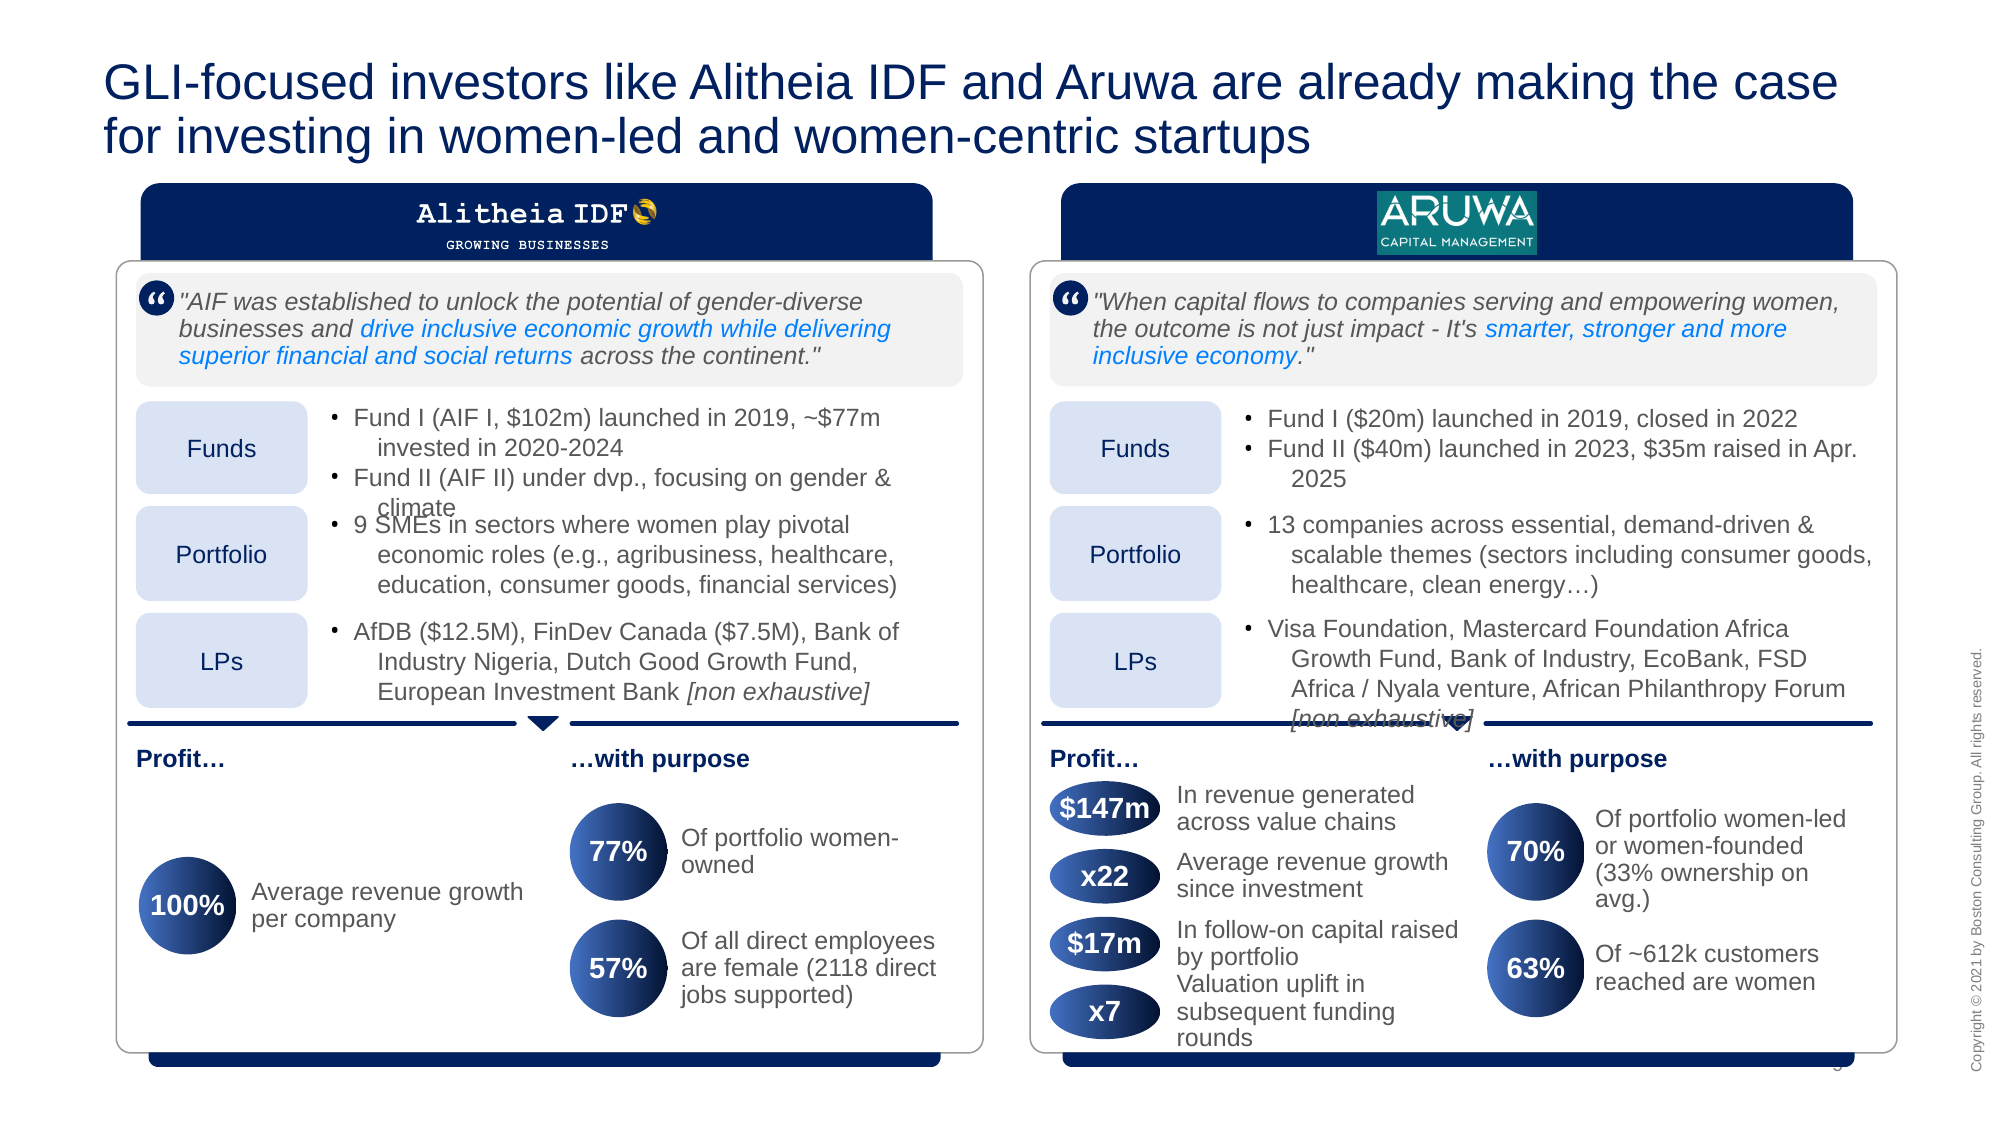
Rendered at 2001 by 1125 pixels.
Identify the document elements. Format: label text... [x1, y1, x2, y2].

text_box Funds [135, 401, 308, 495]
picture [416, 192, 658, 254]
text_box Of all direct employees are female (2118 direct jobs supported) [681, 922, 959, 1015]
text_box Average revenue growth since investment [1176, 849, 1479, 904]
text_box …with purpose [569, 736, 957, 784]
text_box x22 [1049, 848, 1161, 904]
text_box Valuation uplift in subsequent funding rounds [1176, 984, 1479, 1040]
text_box $17m [1049, 916, 1161, 972]
text_box 13 companies across essential, demand-driven & scalable themes (sectors including consumer goods, healthcare, clean energy…) [1232, 505, 1878, 601]
text_box Of portfolio women-led or women-founded (33% ownership on avg.) [1594, 805, 1869, 899]
text_box Of ~612k customers reached are women [1594, 922, 1861, 1015]
text_box 63% [1487, 919, 1585, 1018]
text_box x7 [1049, 984, 1161, 1040]
text_box 70% [1487, 803, 1585, 901]
text_box Fund I ($20m) launched in 2019, closed in 2022 Fund II ($40m) launched in 2023, $35m raised in Apr. 2025 [1232, 401, 1878, 495]
text_box Of portfolio women-owned [681, 805, 959, 899]
text_box 57% [569, 919, 668, 1018]
text_box Funds [1049, 401, 1222, 495]
title GLI-focused investors like Alitheia IDF and Aruwa are already making the case for investing in women-led and women-centric startups [103, 55, 1897, 165]
text_box Fund I (AIF I, $102m) launched in 2019, ~$77m invested in 2020-2024 Fund II (AIF II) under dvp., focusing on gender & climate [318, 401, 972, 495]
text_box $147m [1049, 784, 1161, 836]
text_box Visa Foundation, Mastercard Foundation Africa Growth Fund, Bank of Industry, EcoBank, FSD Africa / Nyala venture, African Philanthropy Forum [non exhaustive] [1232, 612, 1878, 708]
text_box Profit… [135, 736, 523, 784]
text_box 77% [569, 803, 668, 901]
text_box AfDB ($12.5M), FinDev Canada ($7.5M), Bank of Industry Nigeria, Dutch Good Growth Fund, European Investment Bank [non exhaustive] [318, 612, 964, 708]
text_box Portfolio [135, 505, 308, 601]
text_box 100% [138, 856, 237, 955]
picture [1377, 191, 1538, 255]
text_box "AIF was established to unlock the potential of gender-diverse businesses and drive inclusive economic growth while delivering superior financial and social returns across the continent." [135, 272, 964, 387]
text_box In revenue generated across value chains [1176, 781, 1479, 836]
text_box 9 SMEs in sectors where women play pivotal economic roles (e.g., agribusiness, healthcare, education, consumer goods, financial services) [318, 505, 964, 601]
text_box Average revenue growth per company [251, 878, 554, 933]
text_box "When capital flows to companies serving and empowering women, the outcome is not just impact - It's smarter, stronger and more inclusive economy." [1049, 273, 1878, 387]
text_box In follow-on capital raised by portfolio [1176, 916, 1479, 972]
text_box LPs [1049, 612, 1222, 708]
text_box [116, 184, 984, 1067]
text_box LPs [135, 612, 308, 708]
text_box Profit… [1049, 736, 1437, 784]
text_box [1030, 184, 1897, 1067]
text_box …with purpose [1487, 736, 1875, 784]
text_box Portfolio [1049, 505, 1222, 601]
